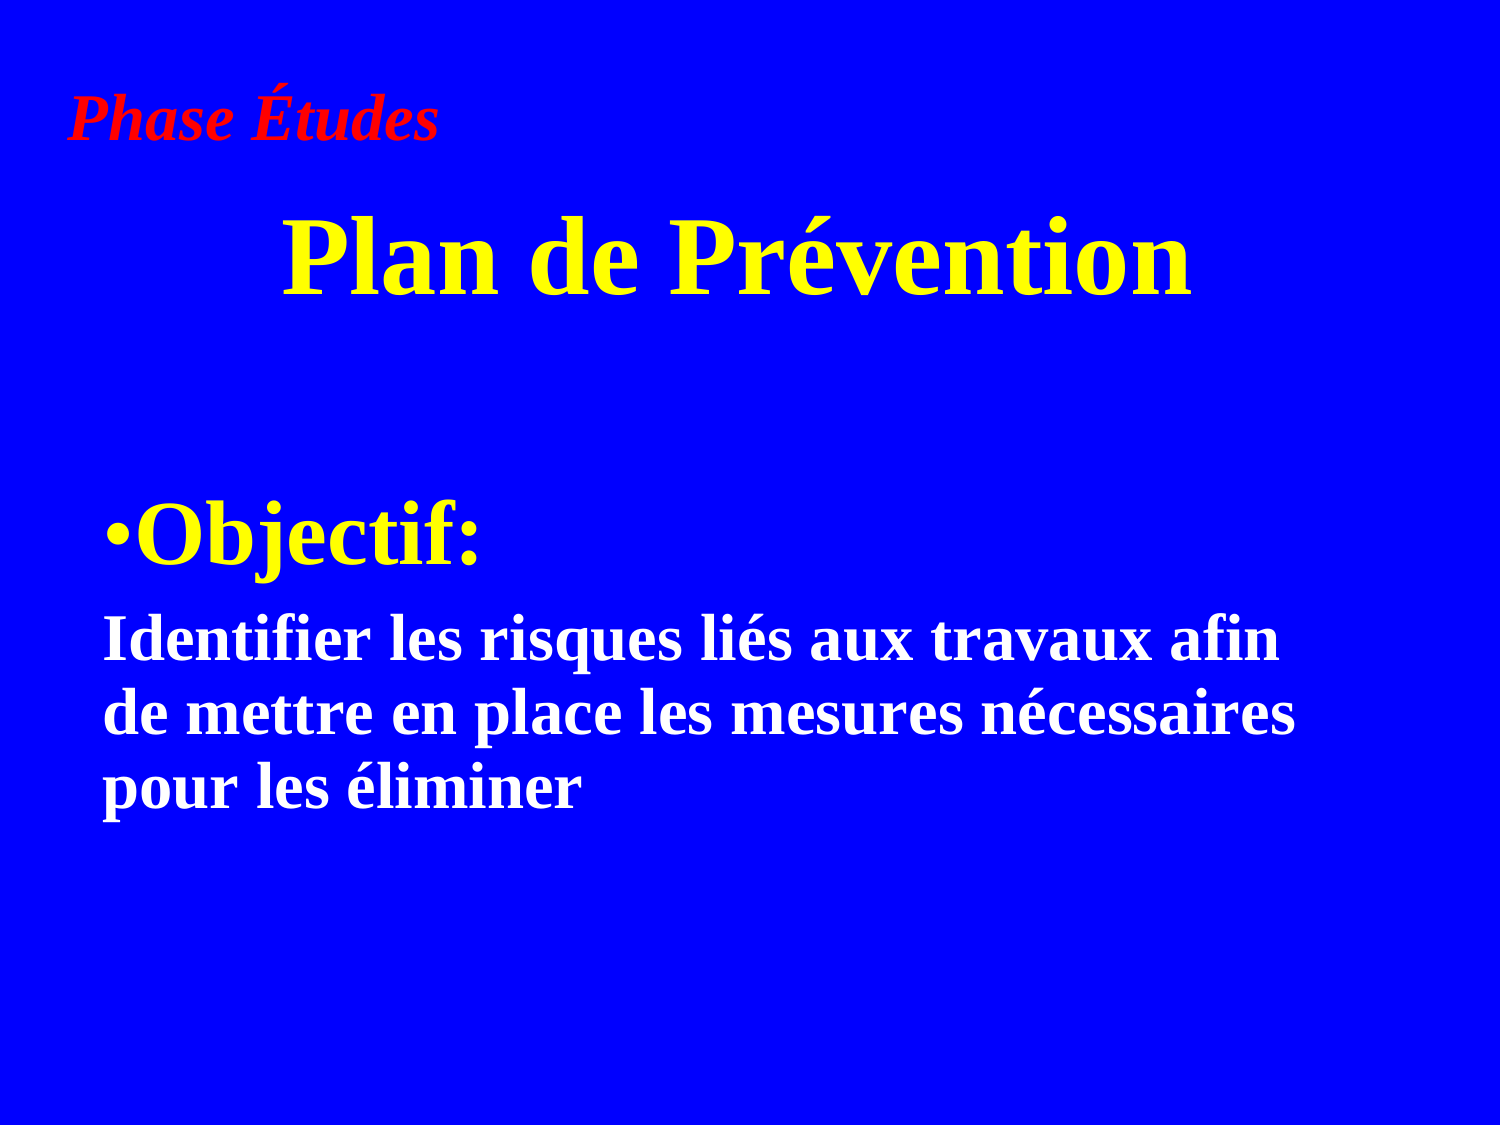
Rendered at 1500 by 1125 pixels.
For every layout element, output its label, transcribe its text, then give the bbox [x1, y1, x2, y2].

title Plan de Prévention [99, 162, 1375, 351]
text_box Phase Études [53, 66, 629, 162]
list Objectif: Identifier les risques liés aux travaux afin de mettre en place les mesures nécessaires pour les éliminer [87, 474, 1363, 977]
